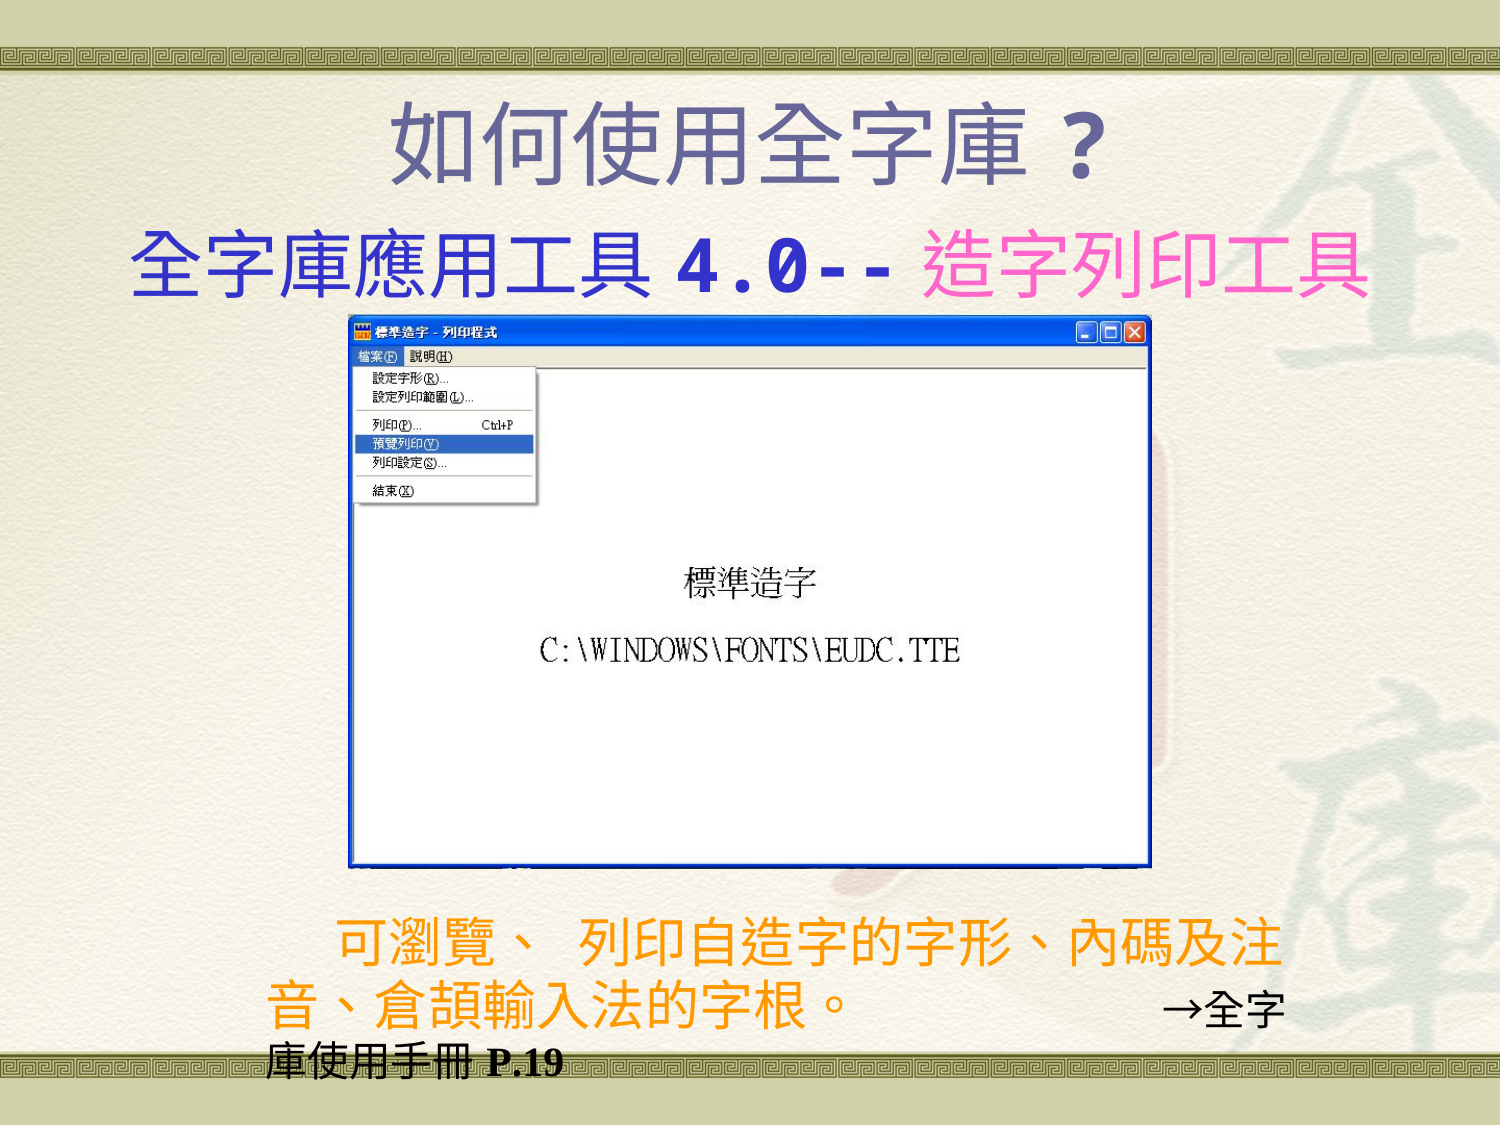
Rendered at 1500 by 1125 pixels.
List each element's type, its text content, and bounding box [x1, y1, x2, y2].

list 可瀏覽、 列印自造字的字形、內碼及注音、倉頡輸入法的字根。 →全字庫使用手冊P.19 [194, 904, 1329, 1065]
title 如何使用全字庫? 全字庫應用工具4.0--造字列印工具 [112, 86, 1388, 302]
picture [0, 0, 1500, 1125]
